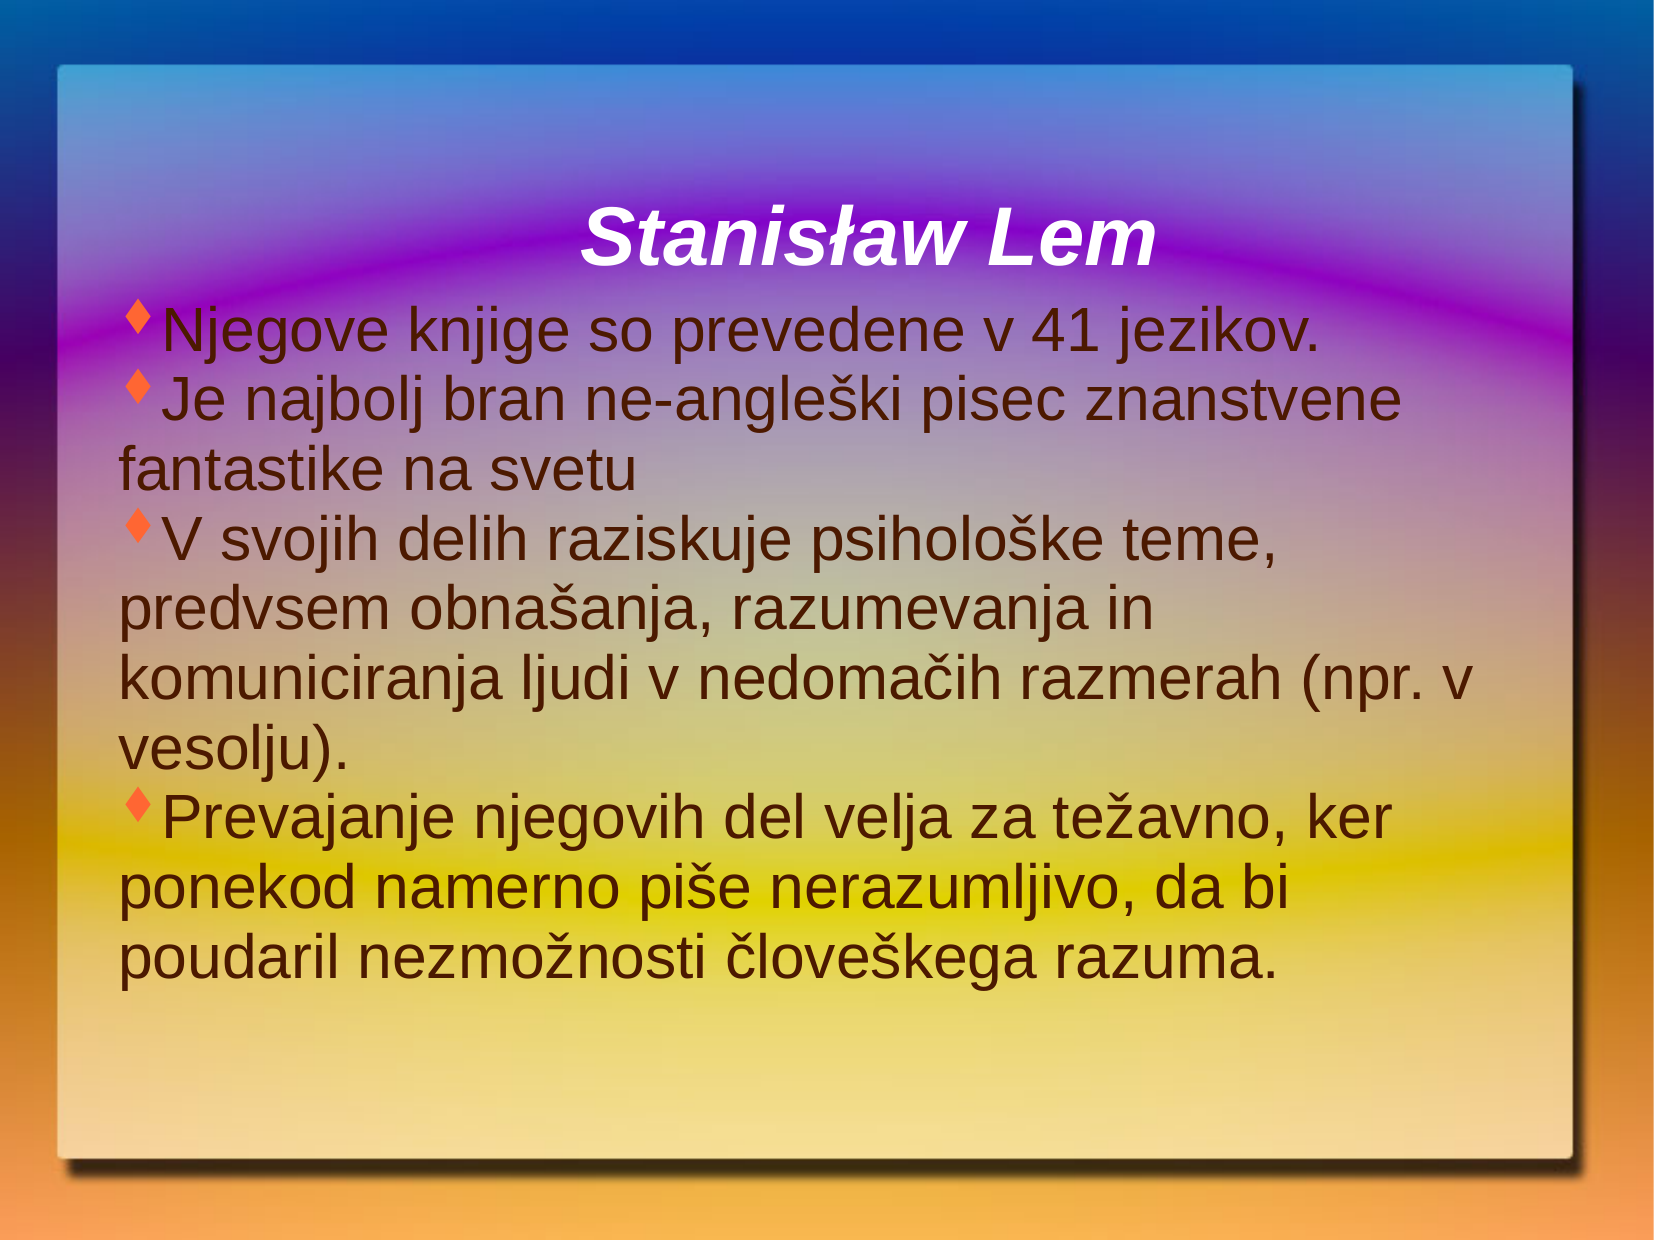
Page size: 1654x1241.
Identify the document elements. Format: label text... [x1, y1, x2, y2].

list Njegove knjige so prevedene v 41 jezikov. Je najbolj bran ne-angleški pisec znanstvene fantastike na svetu V svojih delih raziskuje psihološke teme, predvsem obnašanja, razumevanja in komuniciranja ljudi v nedomačih razmerah (npr. v vesolju). Prevajanje njegovih del velja za težavno, ker ponekod namerno piše nerazumljivo, da bi poudaril nezmožnosti človeškega razuma. [118, 295, 1531, 1063]
picture [0, 0, 1654, 1240]
title Stanisław Lem [126, 134, 1538, 342]
